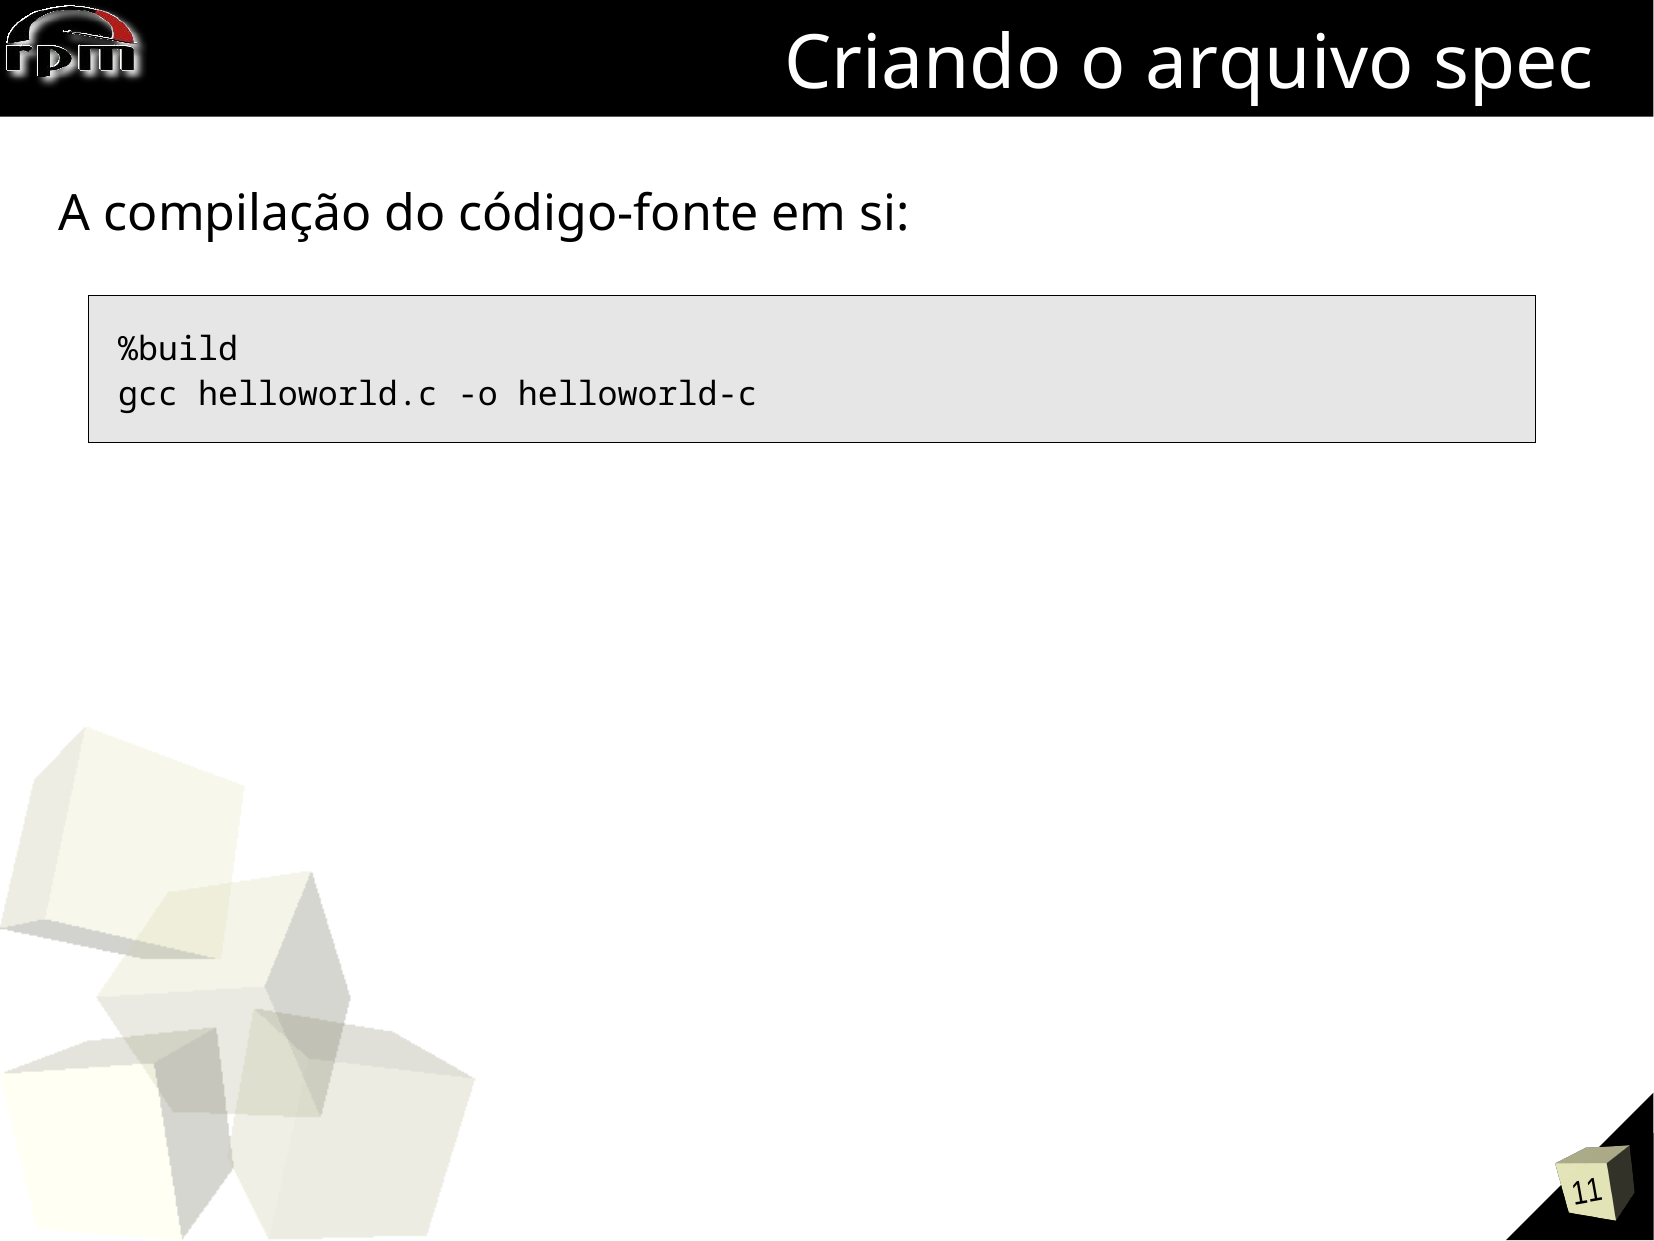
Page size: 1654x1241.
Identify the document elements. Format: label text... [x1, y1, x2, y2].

text_box [88, 295, 1536, 443]
text_box A compilação do código-fonte em si: [59, 177, 865, 238]
text_box %build gcc helloworld.c -o helloworld-c [118, 324, 1506, 798]
title Criando o arquivo spec [118, 0, 1595, 119]
picture [0, 0, 118, 89]
picture [0, 726, 477, 1241]
